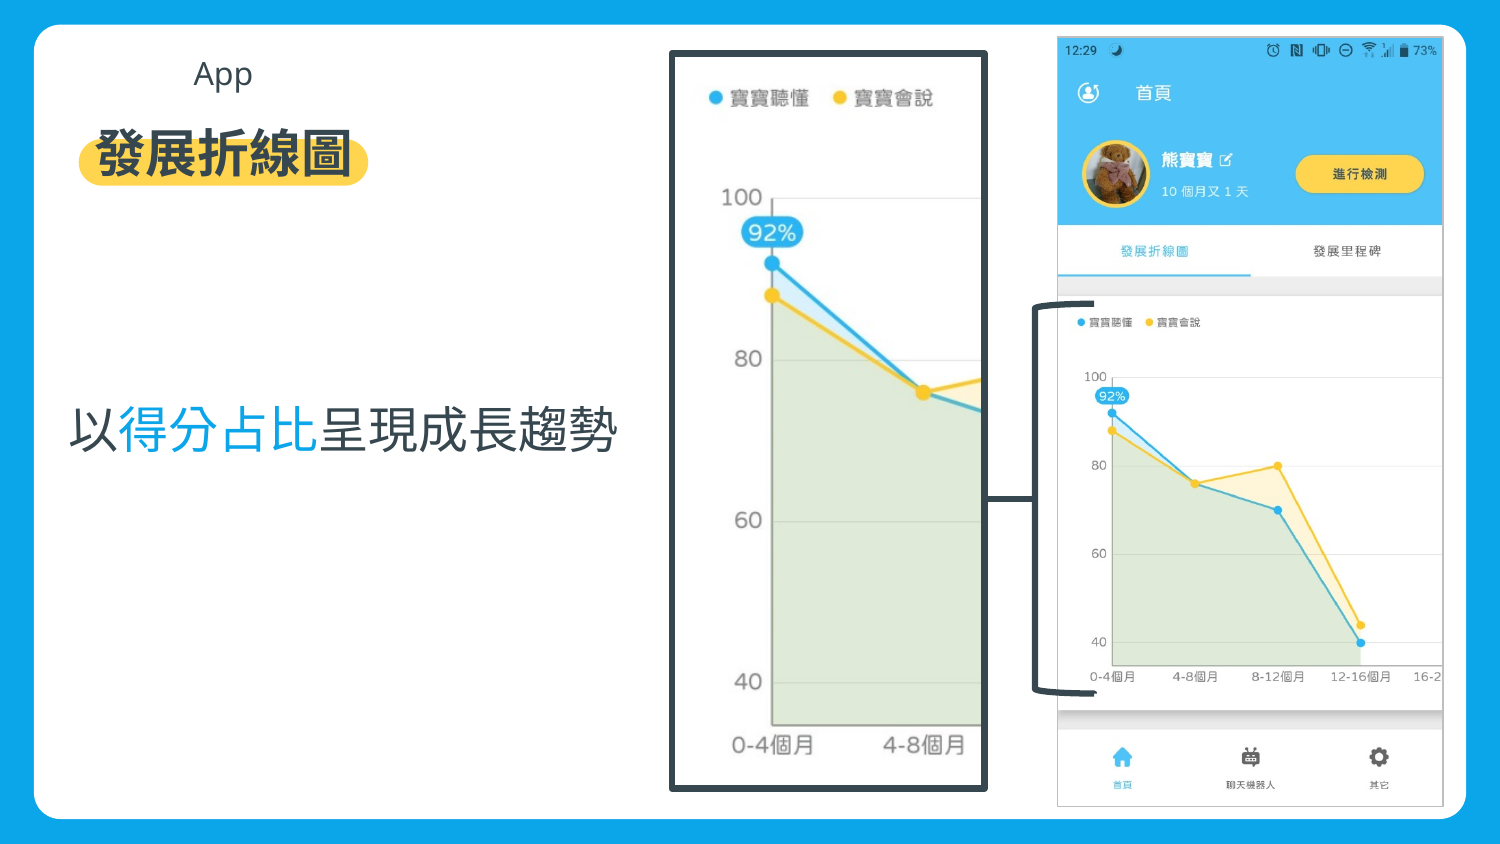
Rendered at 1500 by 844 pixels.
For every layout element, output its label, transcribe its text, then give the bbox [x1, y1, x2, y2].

list 發展折線圖 [64, 111, 383, 194]
list App [93, 43, 354, 103]
text_box 以得分占比呈現成長趨勢 [53, 391, 639, 468]
picture [1058, 38, 1443, 806]
picture [674, 56, 982, 786]
